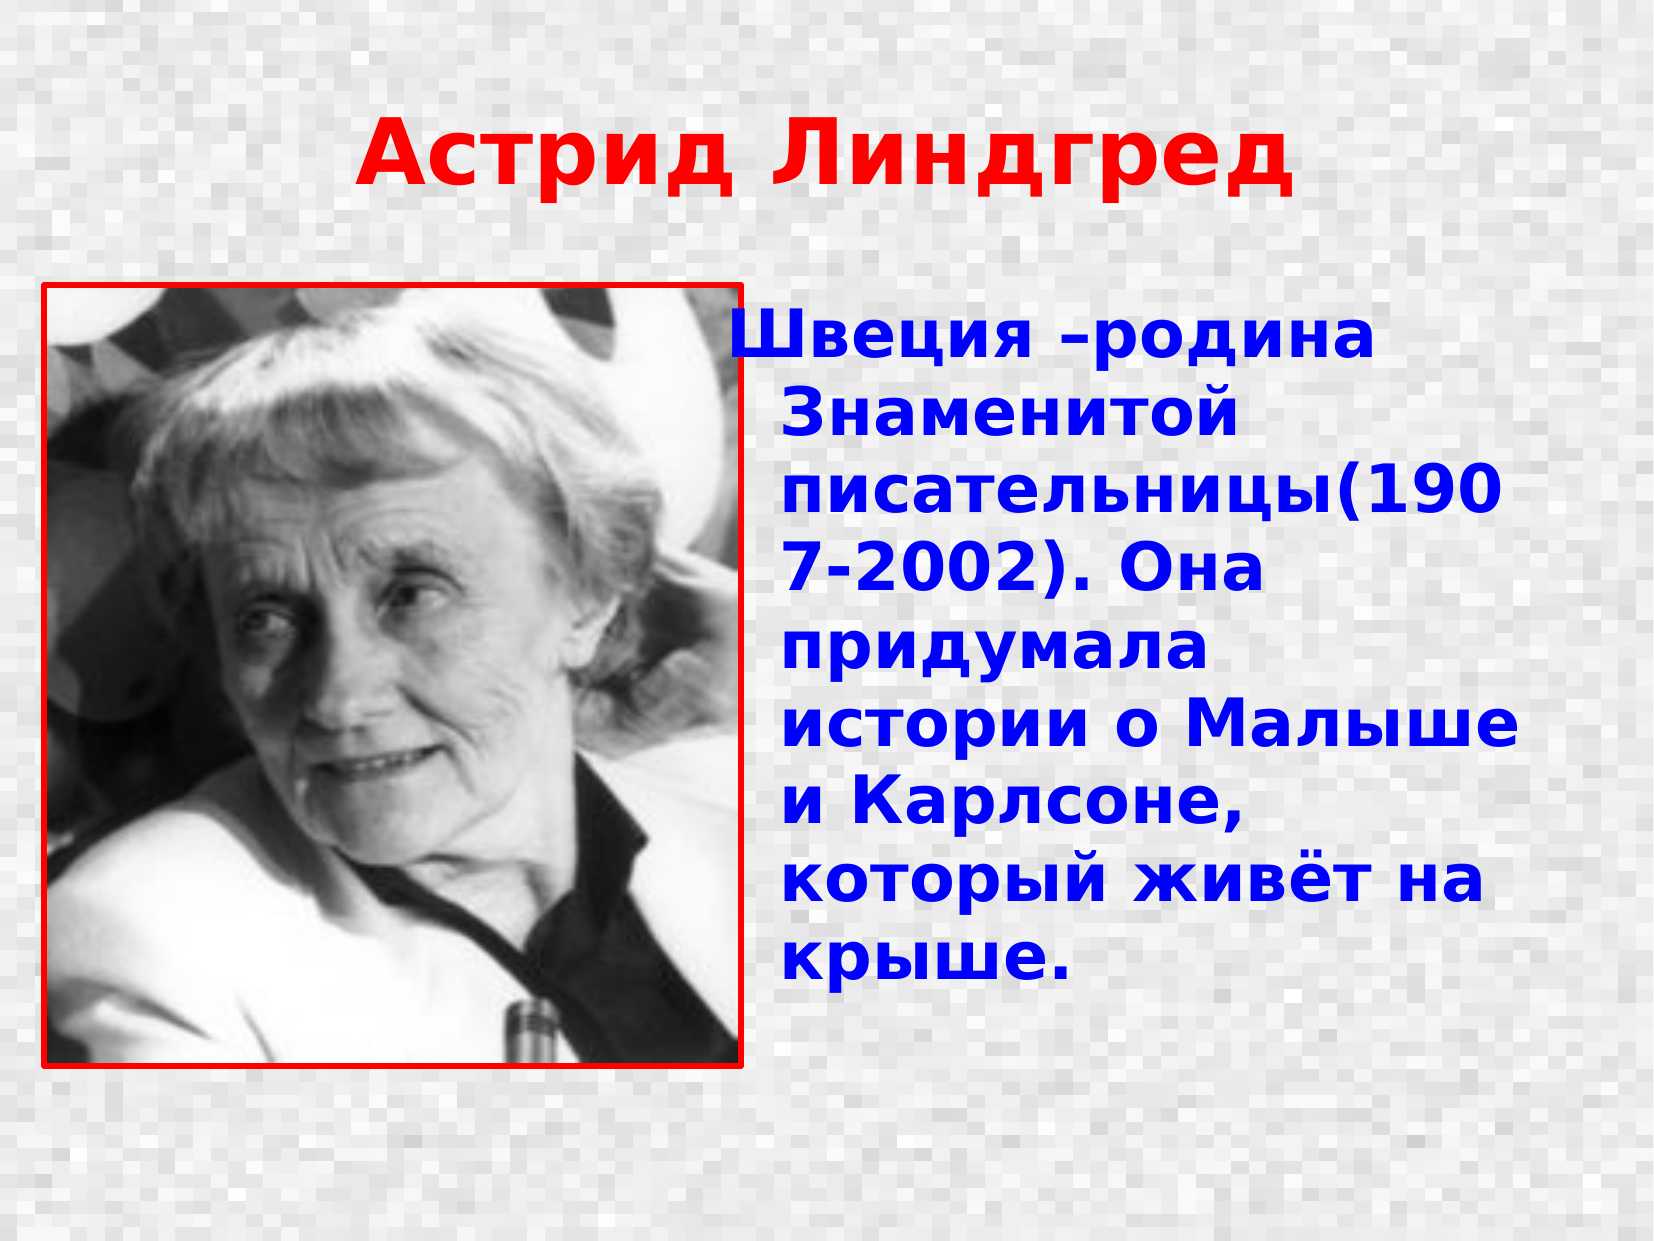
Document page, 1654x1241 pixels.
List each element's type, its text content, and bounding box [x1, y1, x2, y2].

picture [0, 0, 1654, 1241]
text_box Швеция –родина Знаменитой писательницы(1907-2002). Она придумала истории о Малыше и Карлсоне, который живёт на крыше. [708, 295, 1536, 1063]
title Астрид Линдгред [82, 56, 1571, 250]
